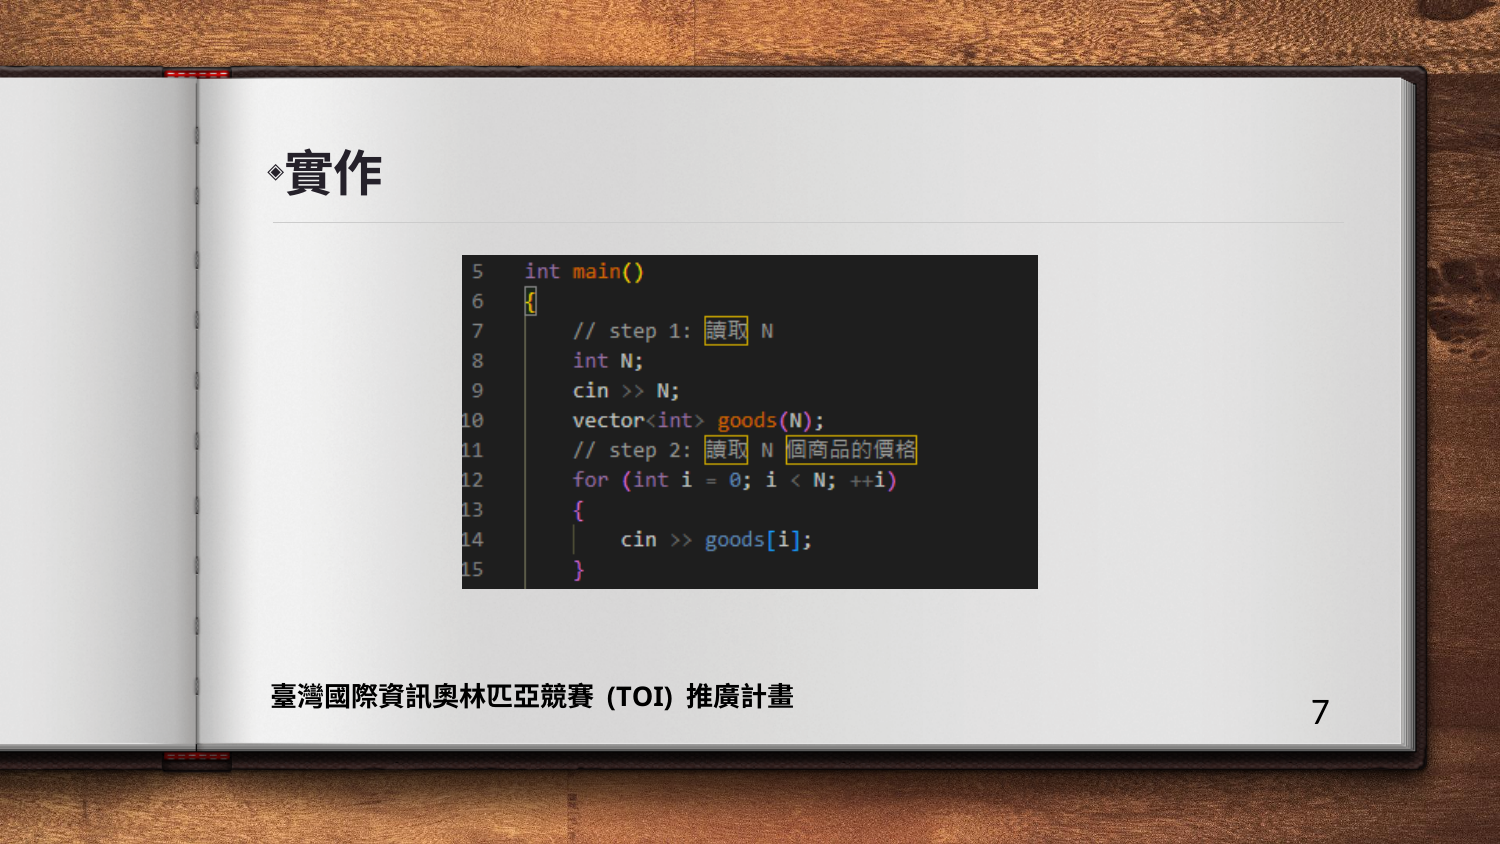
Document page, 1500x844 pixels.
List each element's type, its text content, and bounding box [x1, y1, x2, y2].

picture [462, 255, 1038, 589]
text_box 7 [1295, 672, 1386, 737]
list 實作 [252, 126, 1194, 216]
